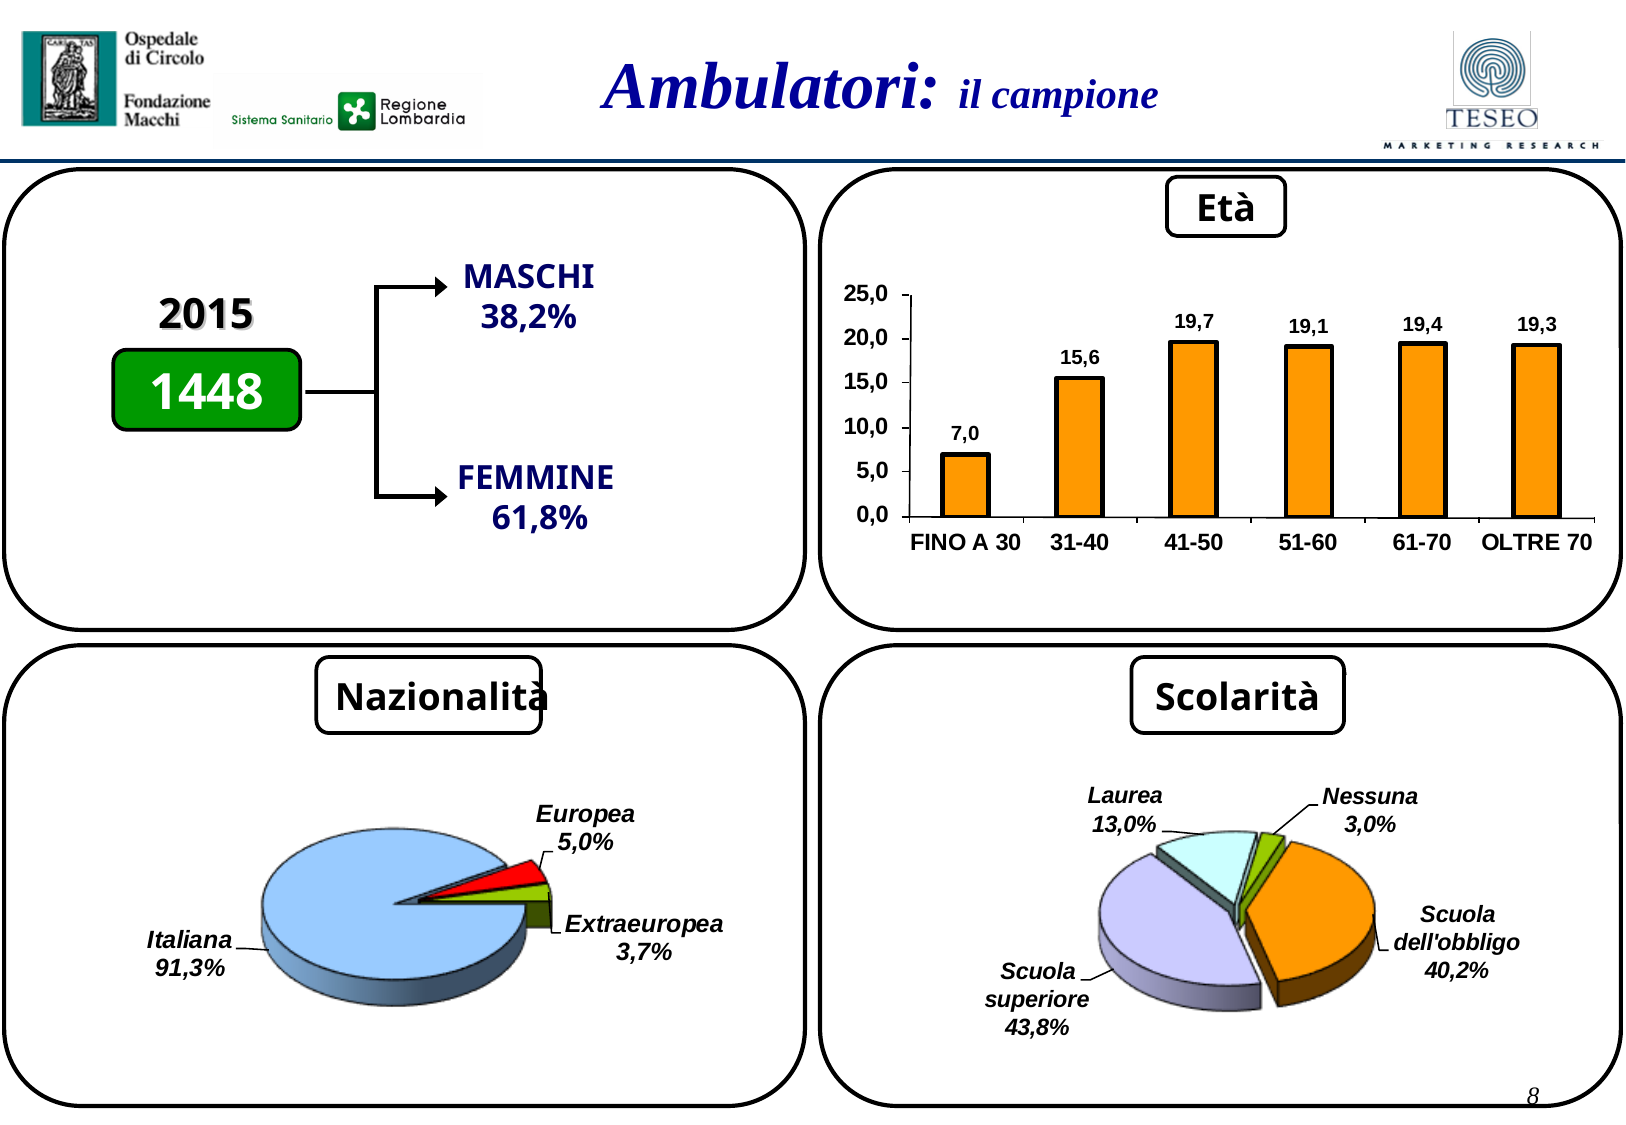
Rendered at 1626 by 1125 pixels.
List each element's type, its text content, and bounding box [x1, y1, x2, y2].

text_box 1448 [113, 349, 301, 430]
picture [21, 31, 483, 149]
text_box 2015 [143, 278, 270, 345]
text_box FEMMINE 61,8% [456, 456, 624, 537]
text_box MASCHI 38,2% [462, 255, 595, 336]
text_box Scolarità [1131, 656, 1345, 704]
picture [1381, 31, 1604, 149]
picture [820, 255, 1616, 634]
picture [0, 657, 1626, 1125]
text_box Ambulatori: il campione [265, 18, 1498, 144]
text_box Età [1166, 176, 1286, 236]
